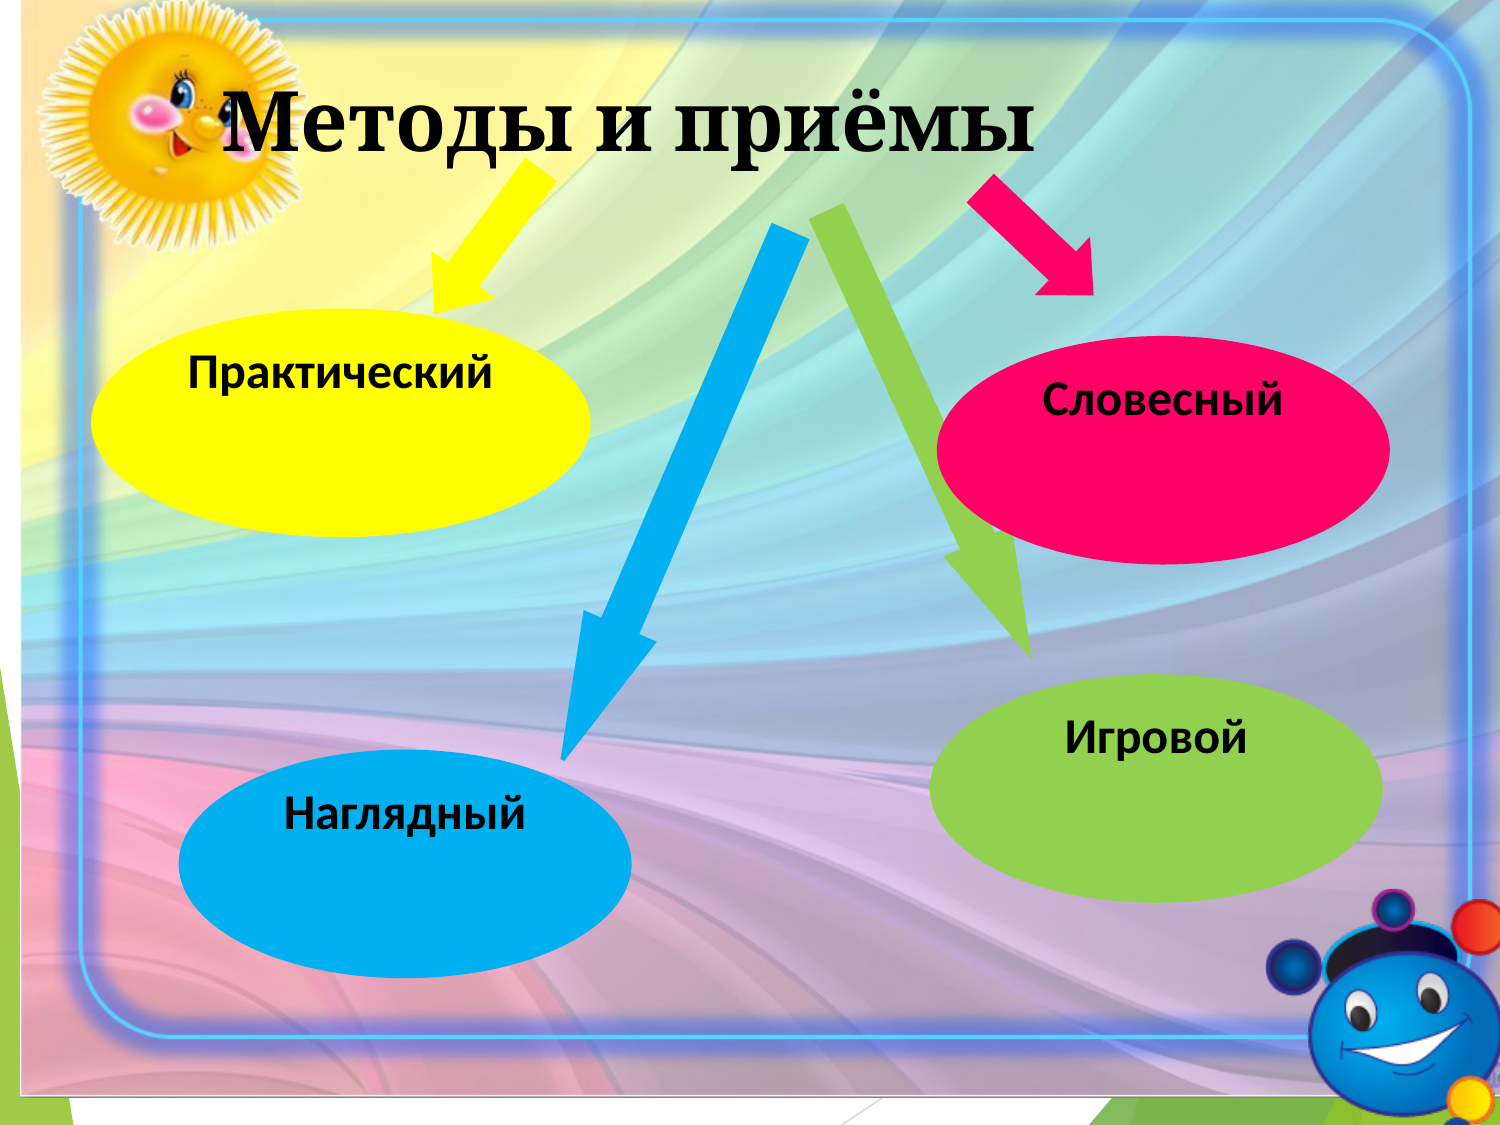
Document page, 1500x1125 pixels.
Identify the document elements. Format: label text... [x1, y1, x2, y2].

text_box Практический [93, 310, 589, 536]
text_box [811, 205, 1029, 653]
text_box Методы и приёмы [206, 54, 1398, 206]
text_box Игровой [932, 676, 1381, 901]
text_box Словесный [938, 338, 1388, 563]
text_box 06.08.2020 [75, 1098, 425, 1103]
text_box [562, 225, 807, 760]
text_box [969, 176, 1092, 294]
picture [20, 0, 1500, 1125]
text_box Наглядный [180, 751, 630, 977]
text_box [433, 160, 555, 312]
